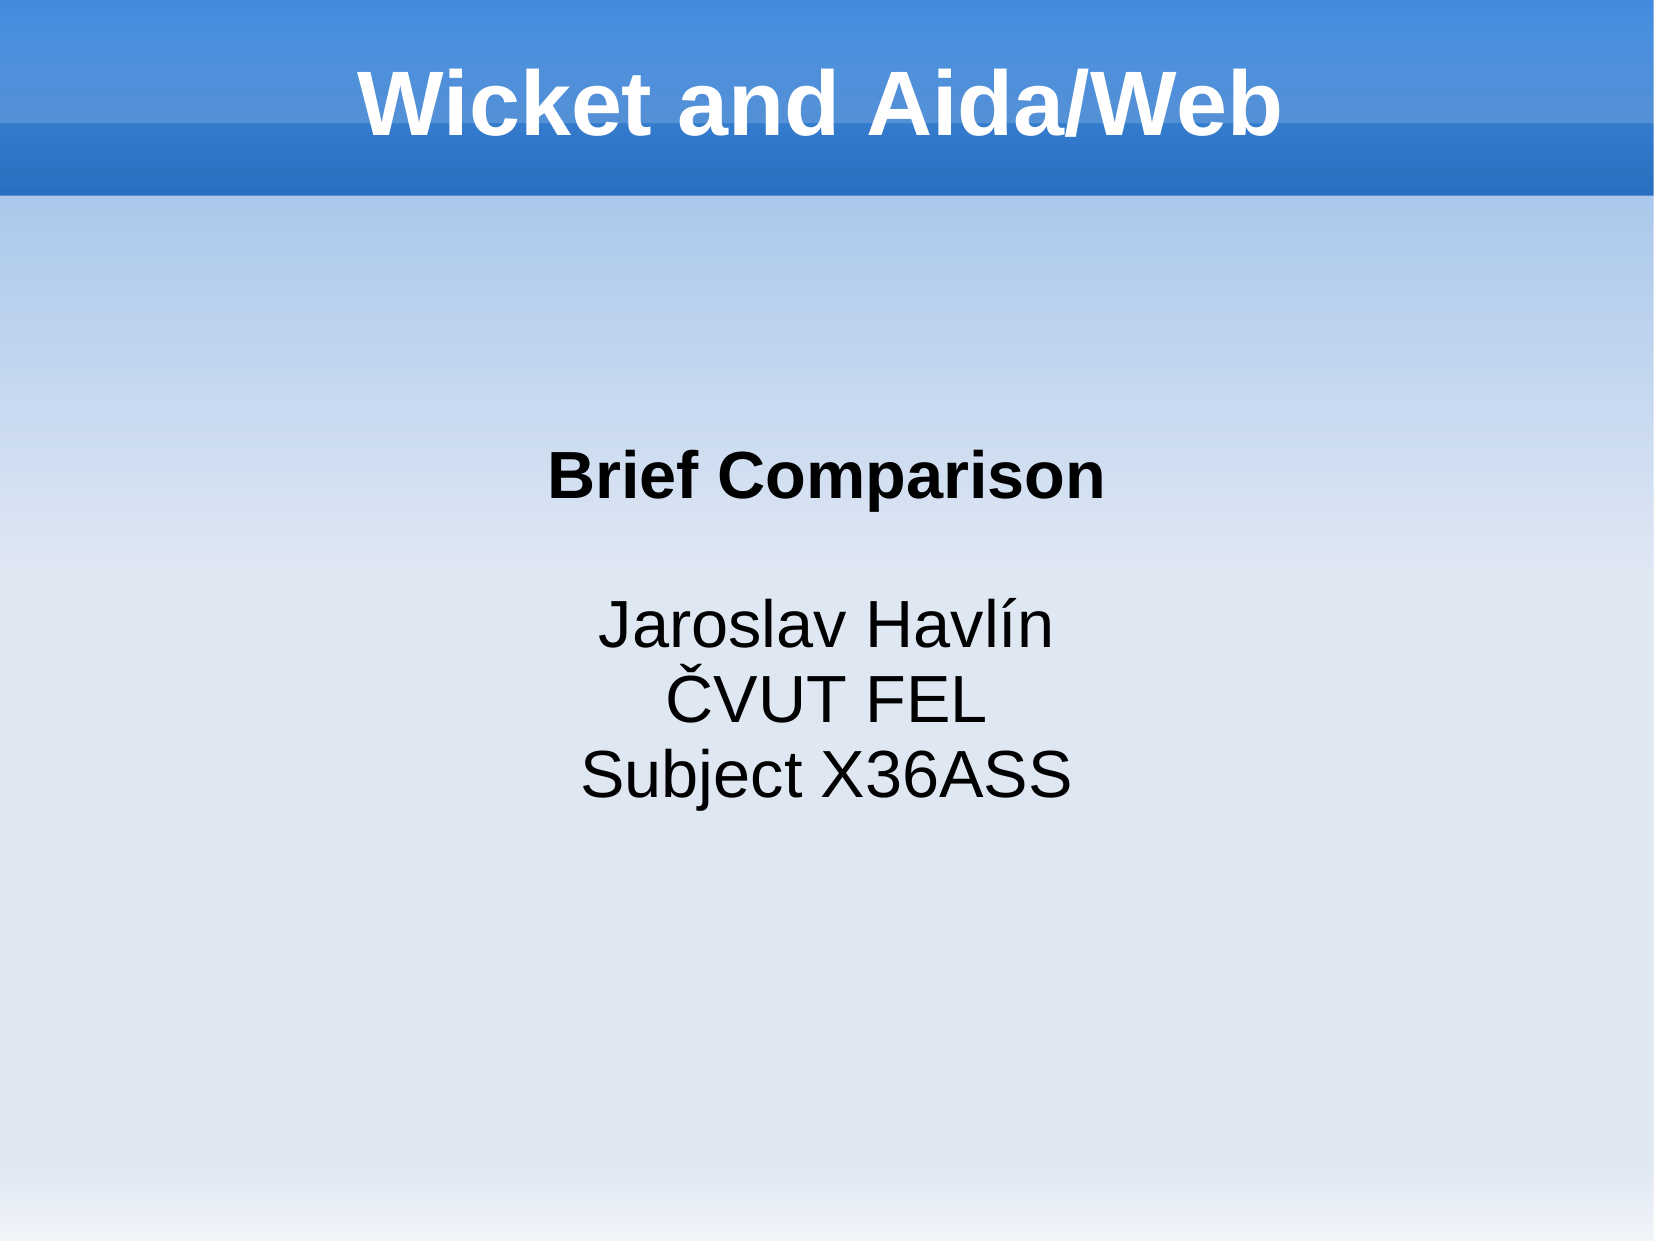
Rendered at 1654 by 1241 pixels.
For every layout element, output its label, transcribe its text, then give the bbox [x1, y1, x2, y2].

title Wicket and Aida/Web [76, 0, 1565, 208]
picture [0, 0, 1654, 1241]
subtitle Brief Comparison Jaroslav Havlín ČVUT FEL Subject X36ASS [82, 290, 1571, 1109]
